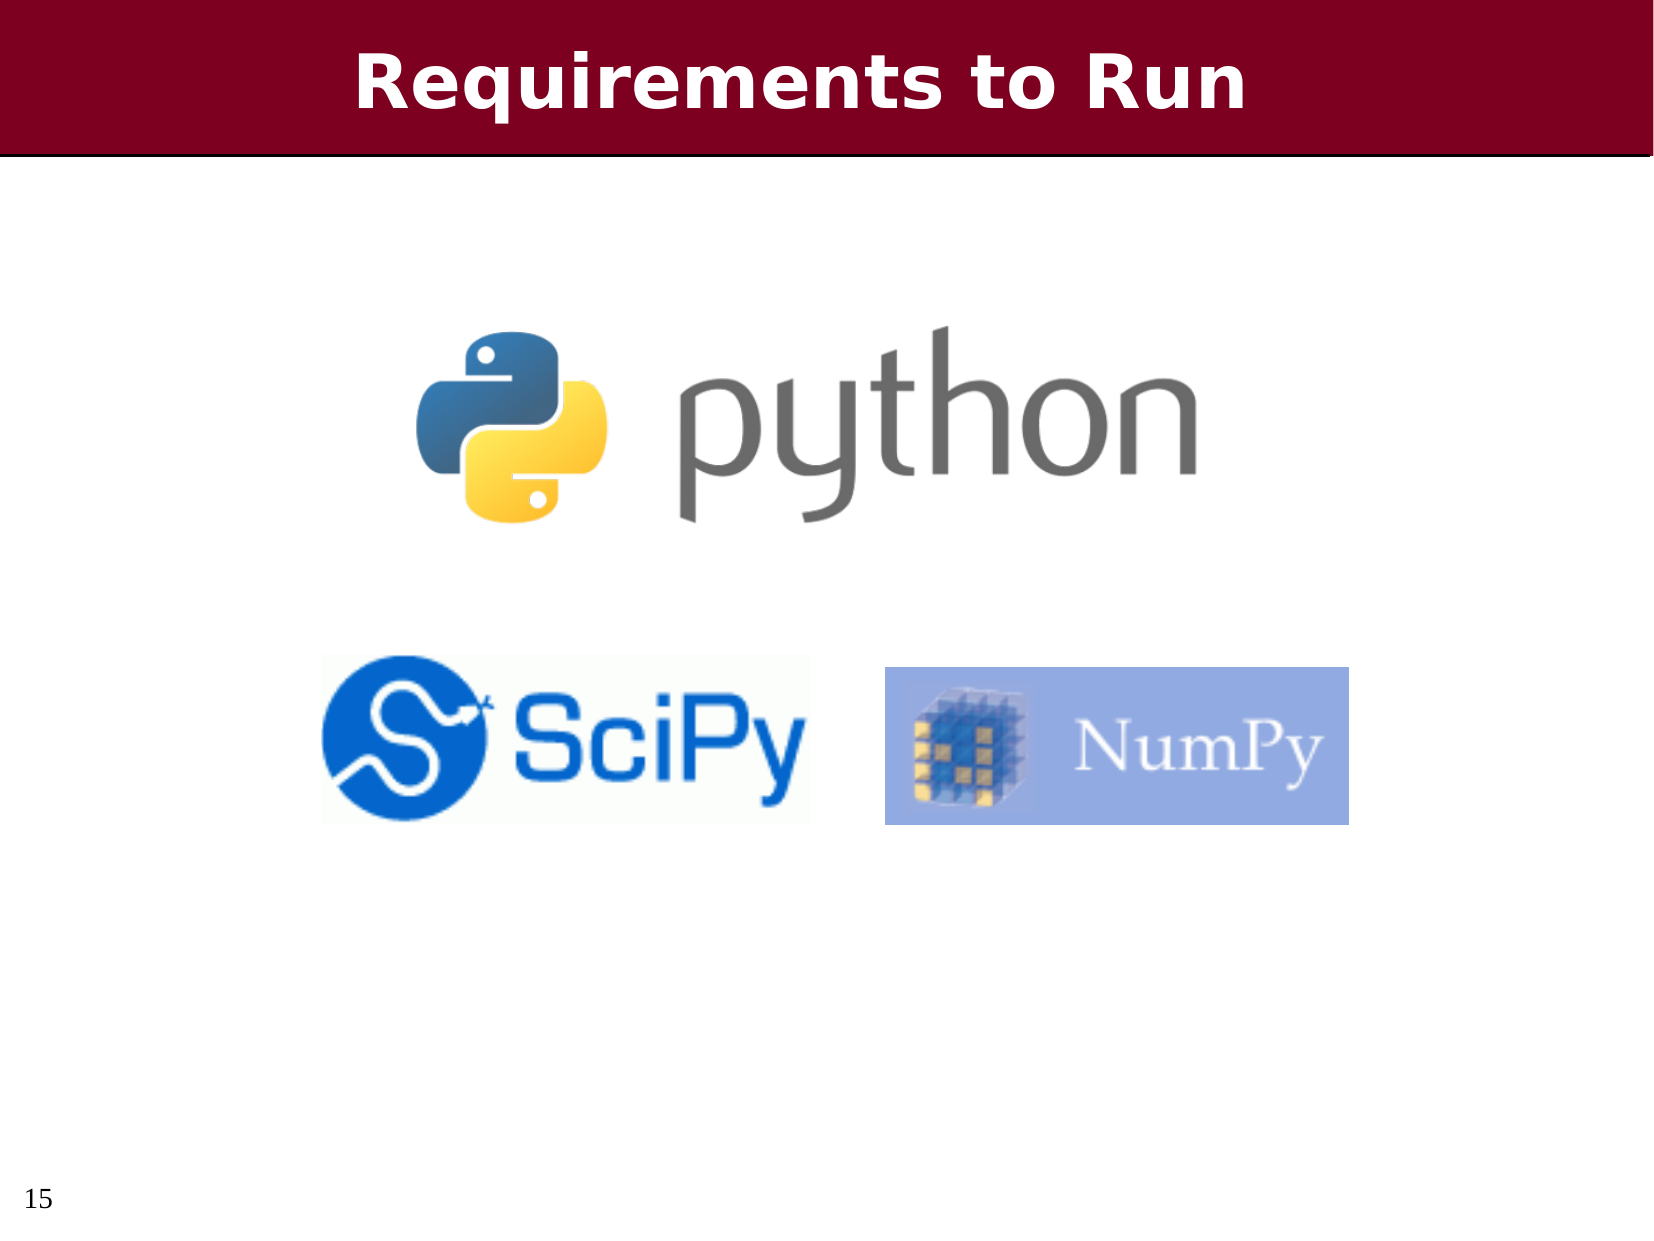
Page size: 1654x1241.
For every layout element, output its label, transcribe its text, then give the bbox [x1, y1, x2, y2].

picture [321, 221, 1349, 826]
text_box [0, 0, 1654, 156]
text_box Requirements to Run [0, 31, 1651, 134]
